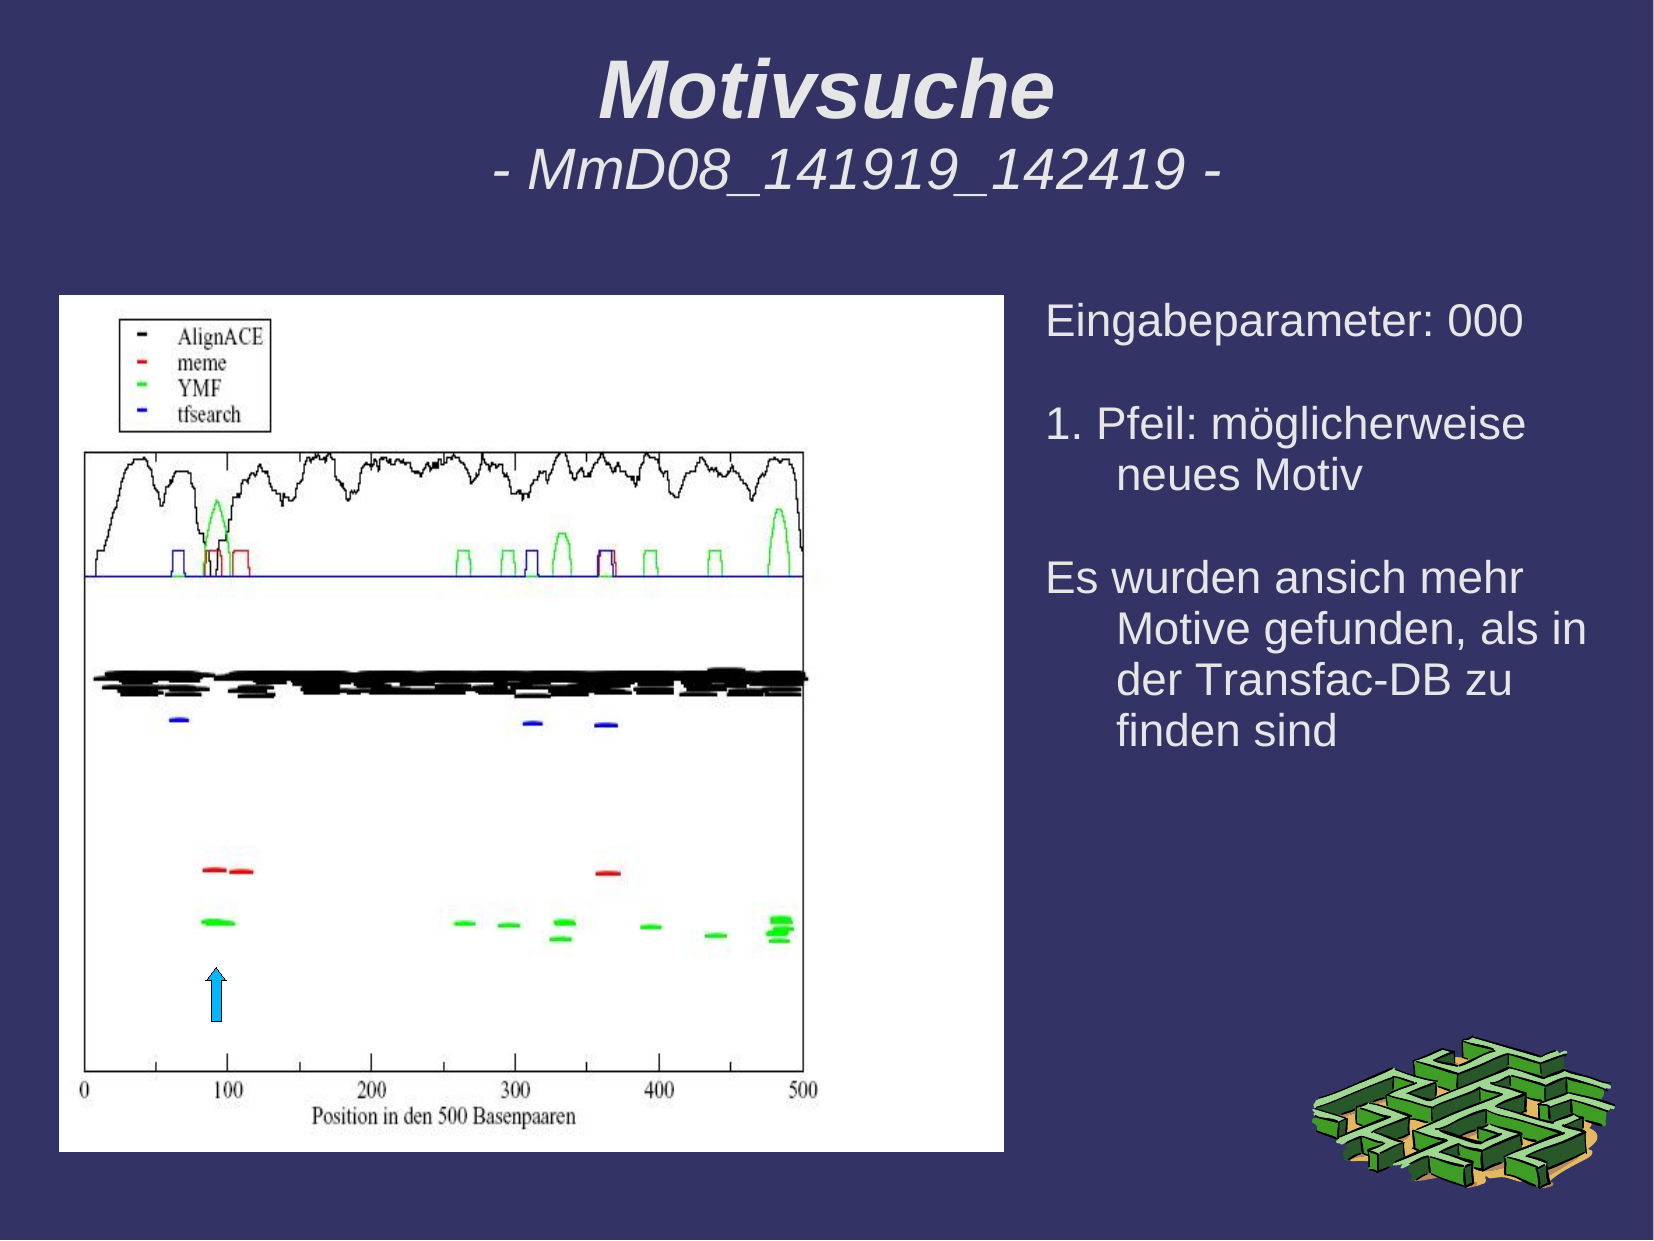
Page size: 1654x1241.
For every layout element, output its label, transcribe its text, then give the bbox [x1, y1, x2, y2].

title Motivsuche - MmD08_141919_142419 - [121, 19, 1534, 227]
picture [59, 295, 1004, 1152]
list Eingabeparameter: 000 1. Pfeil: möglicherweise neues Motiv Es wurden ansich mehr Motive gefunden, als in der Transfac-DB zu finden sind [1033, 295, 1625, 1147]
text_box [205, 967, 227, 1022]
